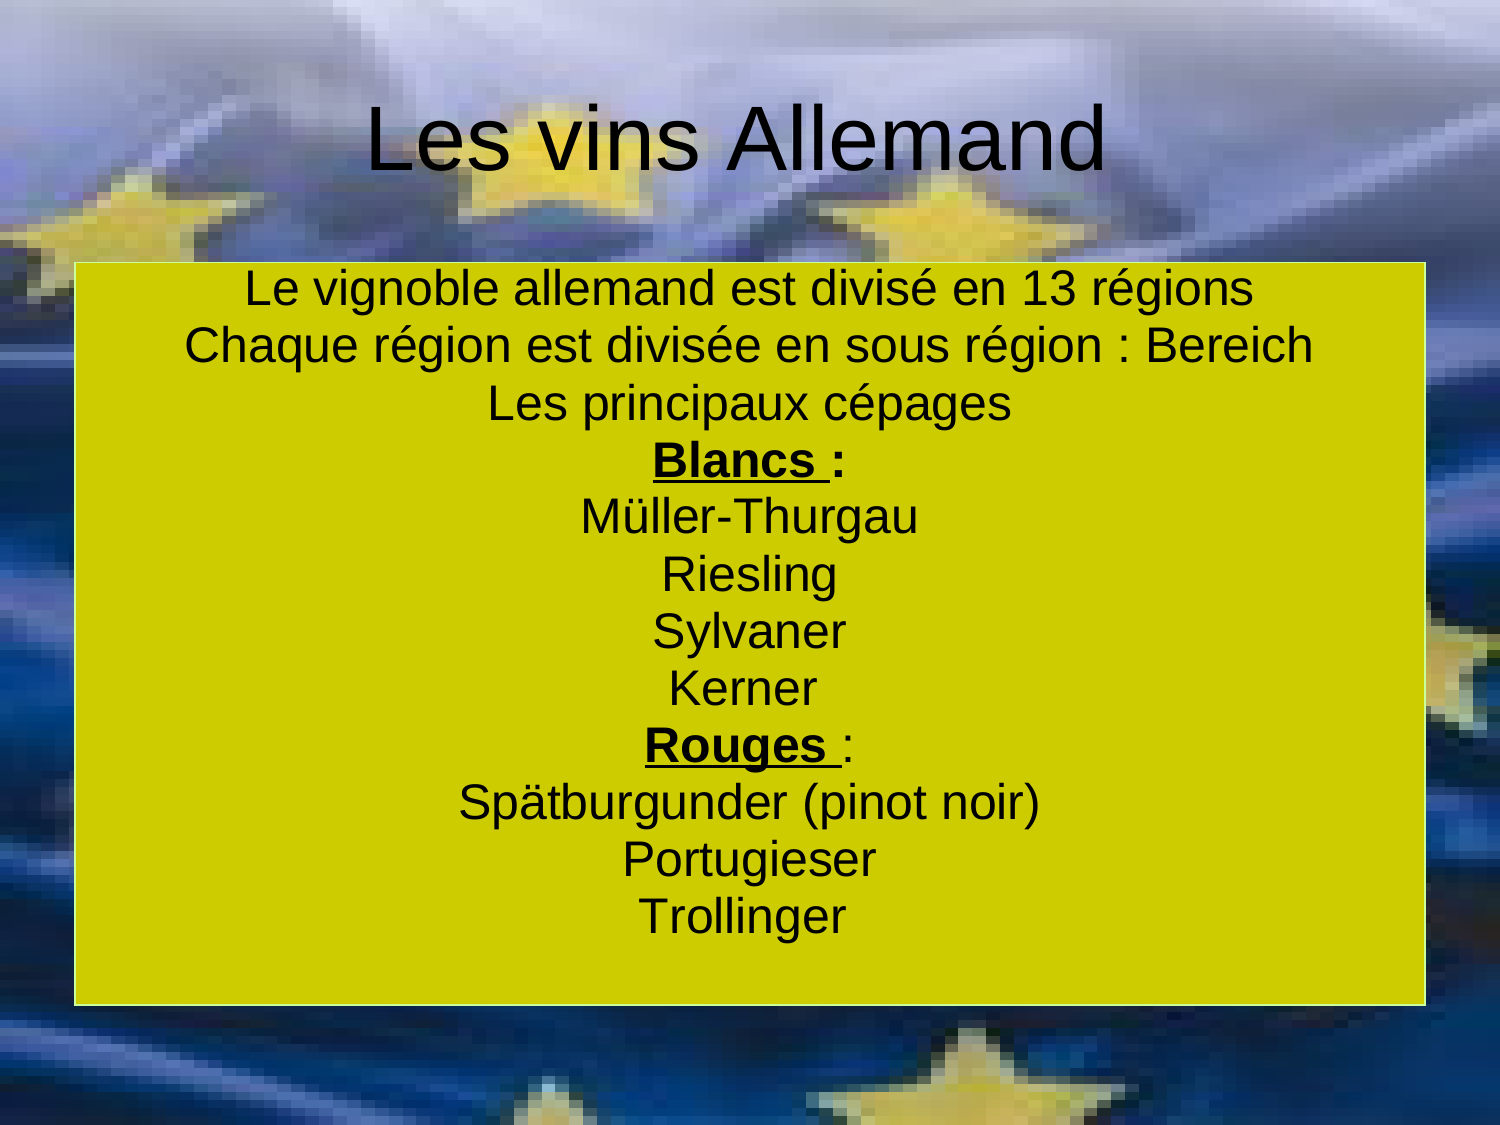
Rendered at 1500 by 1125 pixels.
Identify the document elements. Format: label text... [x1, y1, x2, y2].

list Le vignoble allemand est divisé en 13 régions Chaque région est divisée en sous région : Bereich Les principaux cépages Blancs : Müller-Thurgau Riesling Sylvaner Kerner Rouges : Spätburgunder (pinot noir) Portugieser Trollinger [75, 262, 1426, 1006]
picture [0, 0, 1500, 1125]
title Les vins Allemand [75, 45, 1426, 233]
